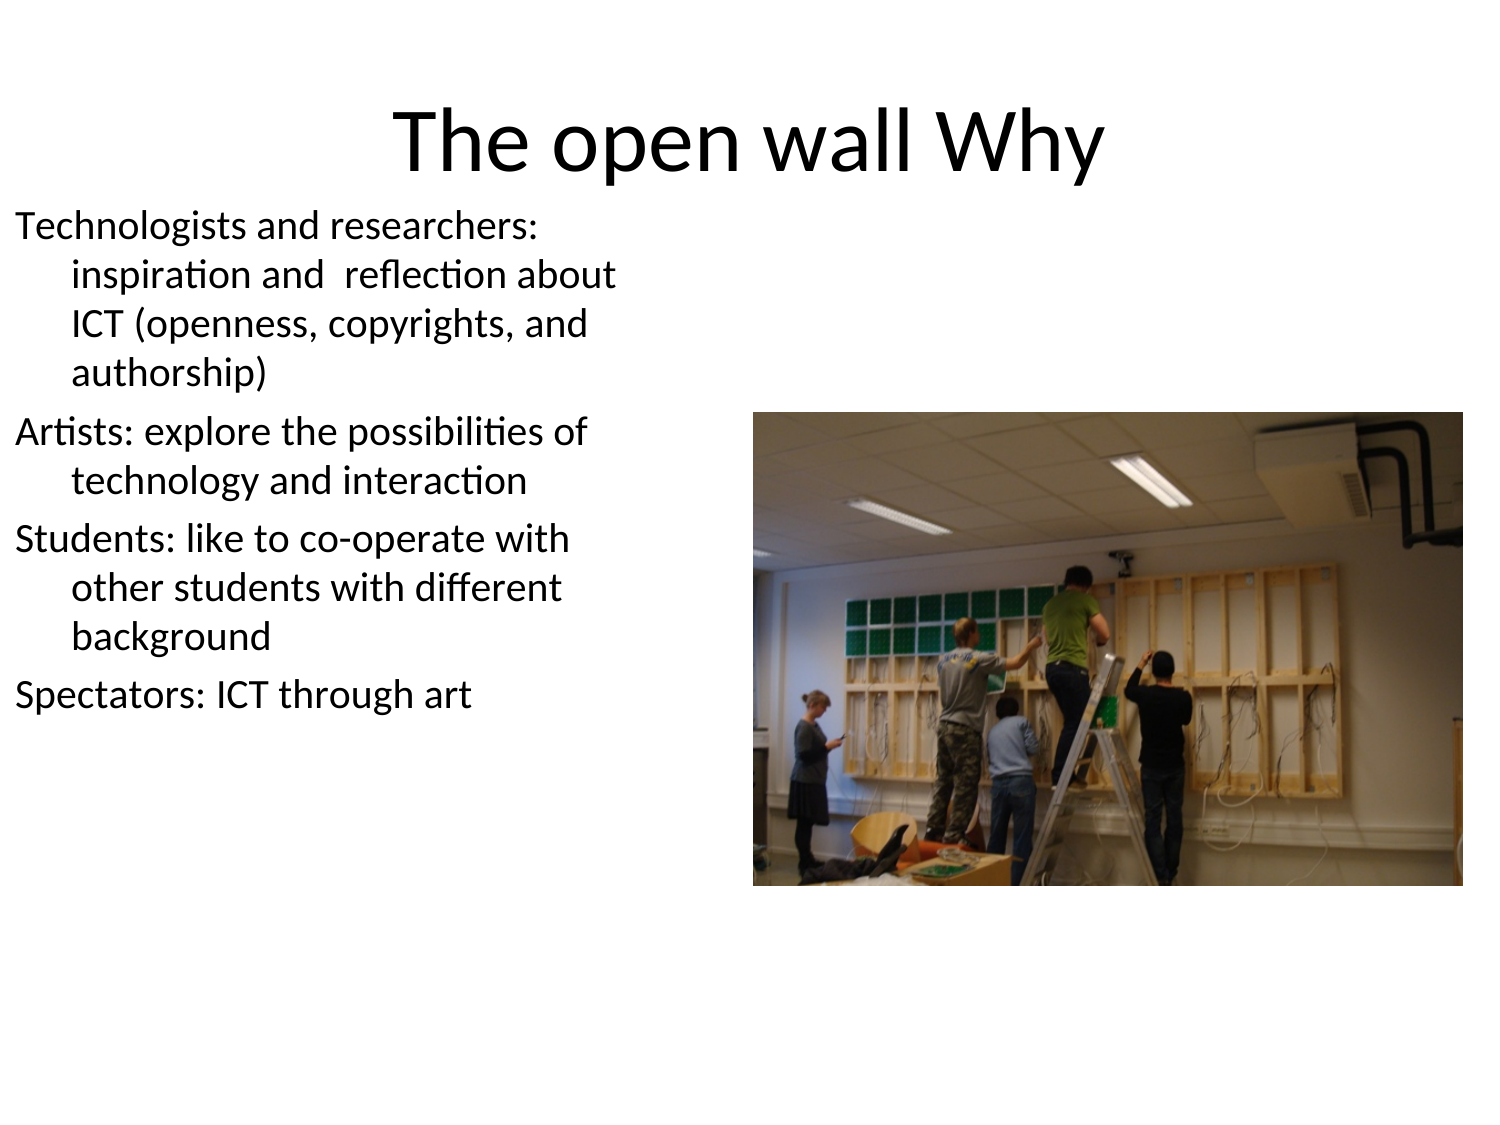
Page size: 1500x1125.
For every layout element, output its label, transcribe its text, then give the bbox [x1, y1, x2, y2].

text_box The open wall Why [75, 45, 1426, 233]
text_box Technologists and researchers: inspiration and reflection about ICT (openness, copyrights, and authorship) Artists: explore the possibilities of technology and interaction Students: like to co-operate with other students with different background Spectators: ICT through art [0, 192, 676, 1026]
picture [753, 412, 1463, 886]
